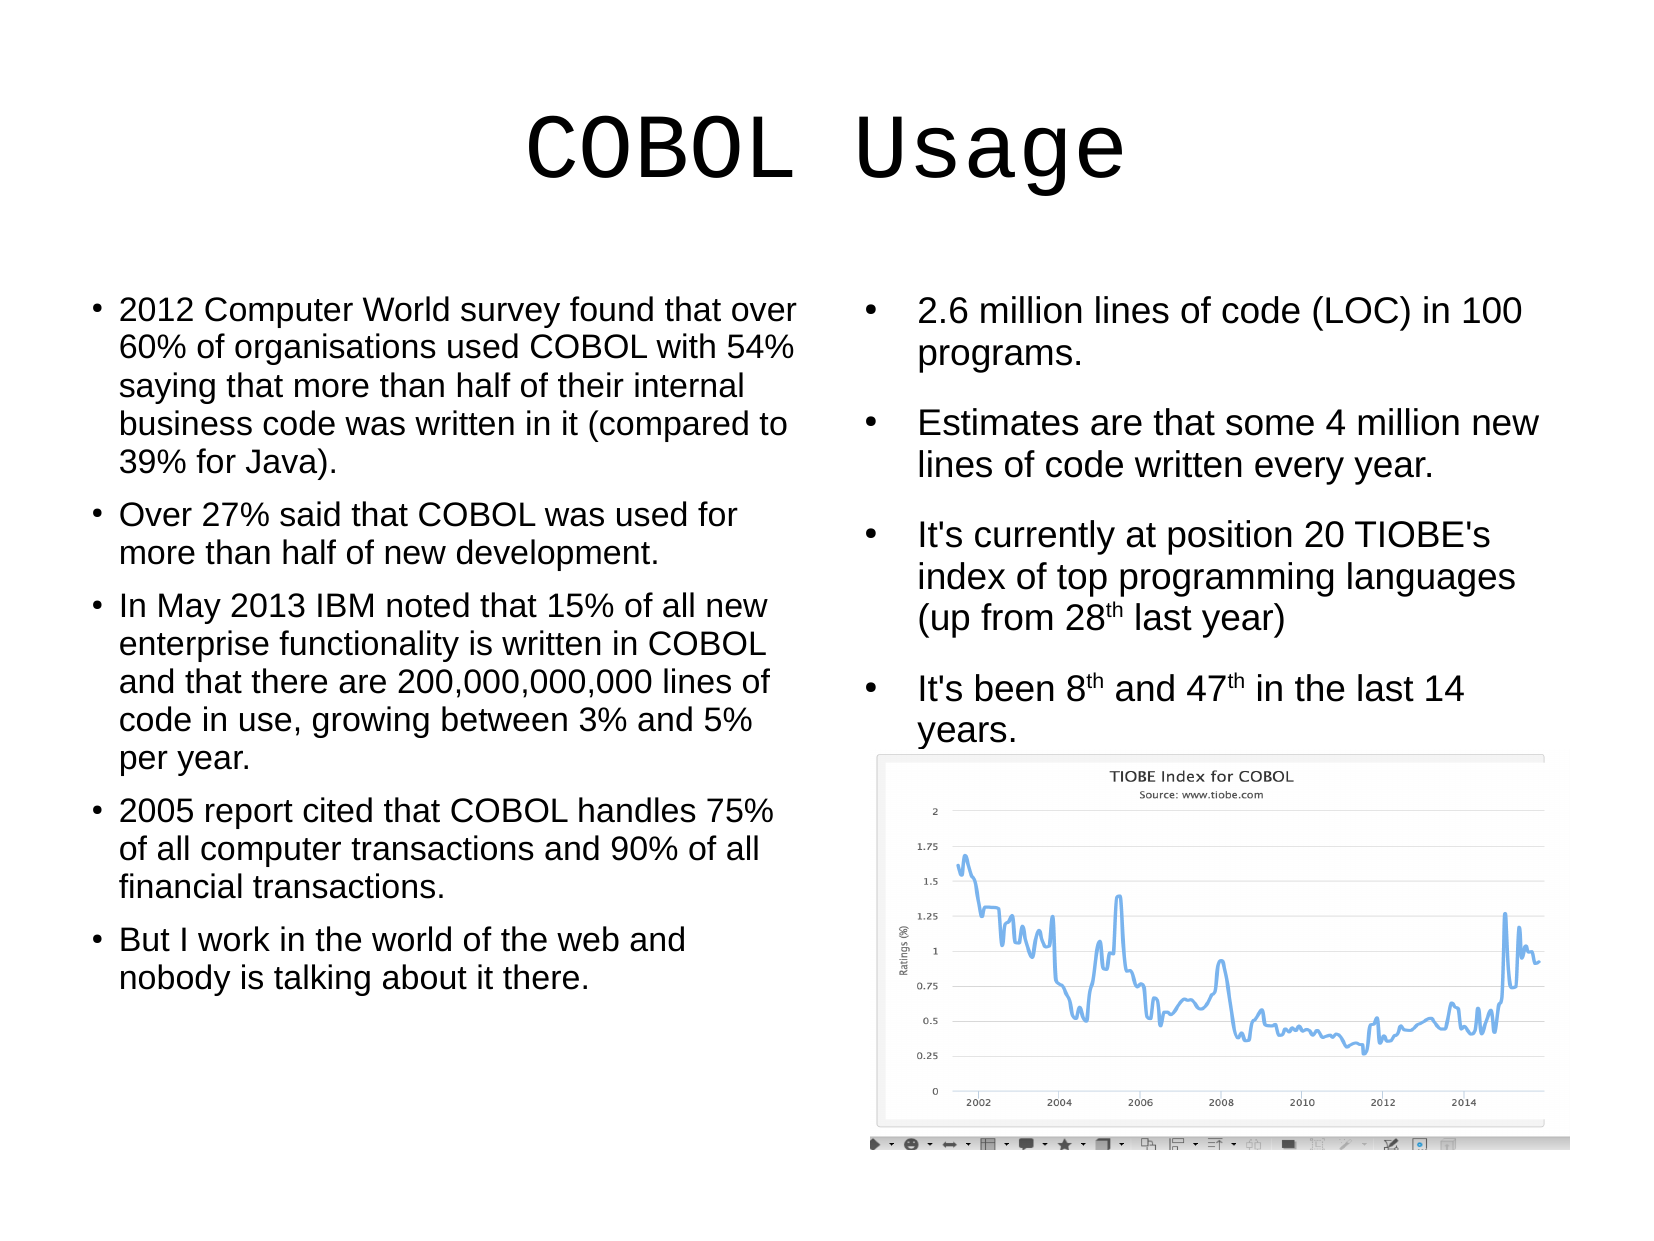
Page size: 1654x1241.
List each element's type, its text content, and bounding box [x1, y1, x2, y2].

title COBOL Usage [82, 49, 1571, 257]
list 2012 Computer World survey found that over 60% of organisations used COBOL with 54% saying that more than half of their internal business code was written in it (compared to 39% for Java). Over 27% said that COBOL was used for more than half of new development. In May 2013 IBM noted that 15% of all new enterprise functionality is written in COBOL and that there are 200,000,000,000 lines of code in use, growing between 3% and 5% per year. 2005 report cited that COBOL handles 75% of all computer transactions and 90% of all financial transactions. But I work in the world of the web and nobody is talking about it there. [82, 290, 809, 1010]
list 2.6 million lines of code (LOC) in 100 programs. Estimates are that some 4 million new lines of code written every year. It's currently at position 20 TIOBE's index of top programming languages (up from 28th last year) It's been 8th and 47th in the last 14 years. [846, 290, 1573, 1010]
picture [870, 749, 1570, 1150]
